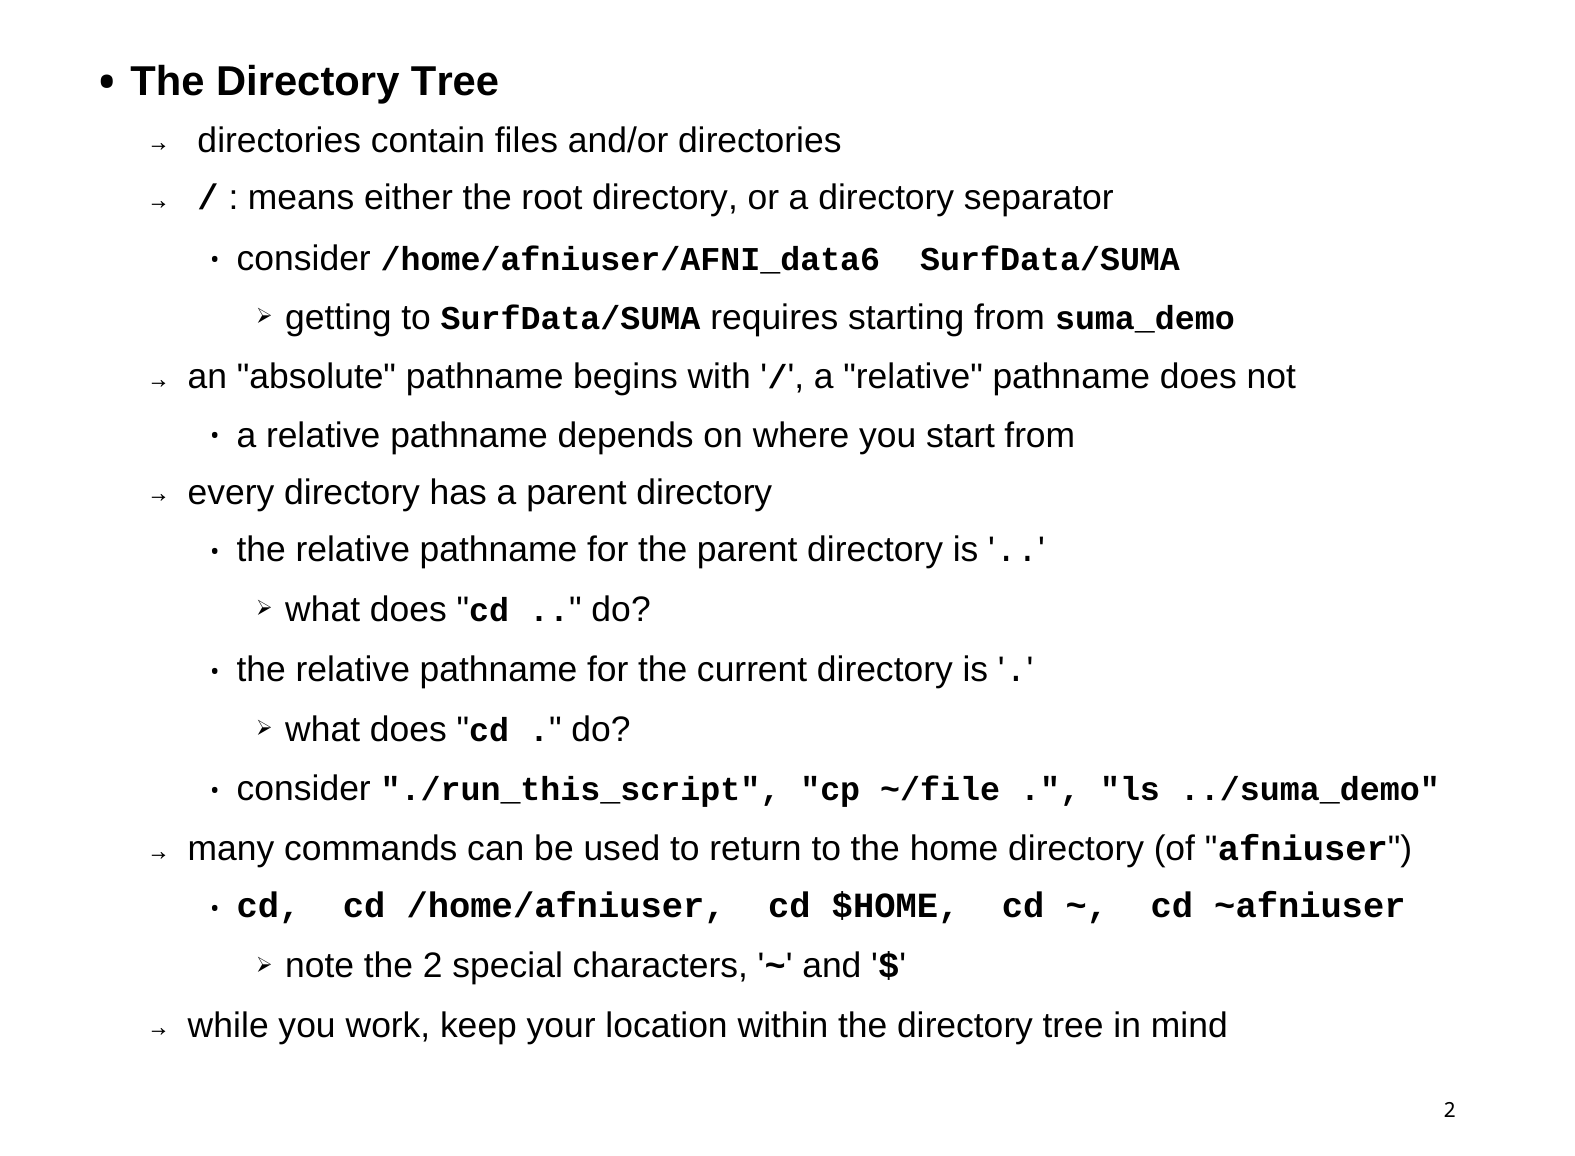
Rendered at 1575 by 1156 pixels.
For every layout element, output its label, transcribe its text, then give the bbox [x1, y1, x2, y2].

list The Directory Tree directories contain files and/or directories / : means either the root directory, or a directory separator consider /home/afniuser/AFNI_data6 SurfData/SUMA getting to SurfData/SUMA requires starting from suma_demo an "absolute" pathname begins with '/', a "relative" pathname does not a relative pathname depends on where you start from every directory has a parent directory the relative pathname for the parent directory is '..' what does "cd .." do? the relative pathname for the current directory is '.' what does "cd ." do? consider "./run_this_script", "cp ~/file .", "ls ../suma_demo" many commands can be used to return to the home directory (of "afniuser") cd, cd /home/afniuser, cd $HOME, cd ~, cd ~afniuser note the 2 special characters, '~' and '$' while you work, keep your location within the directory tree in mind [75, 40, 1550, 1126]
